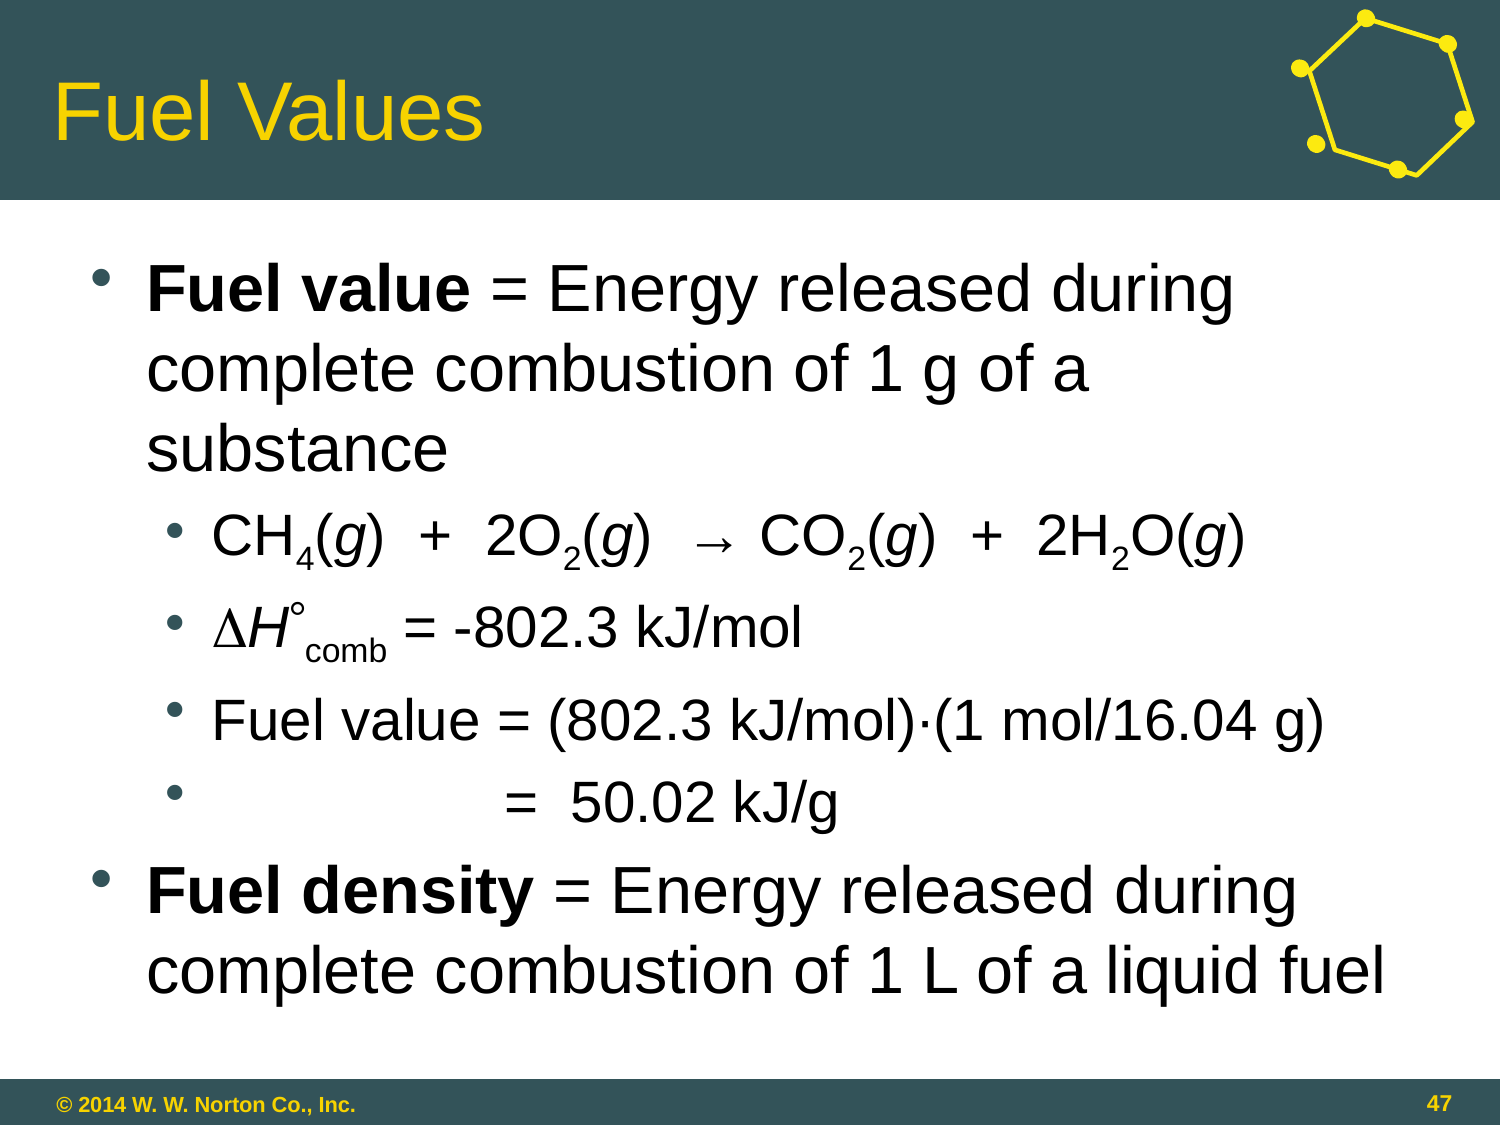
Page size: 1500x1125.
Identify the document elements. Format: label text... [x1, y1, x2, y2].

slide_number <number> [1408, 1085, 1468, 1120]
title Fuel Values [37, 19, 1118, 195]
list Fuel value = Energy released during complete combustion of 1 g of a substance CH4(g) + 2O2(g) → CO2(g) + 2H2O(g) Hcomb = -802.3 kJ/mol Fuel value = (802.3 kJ/mol)·(1 mol/16.04 g) = 50.02 kJ/g Fuel density = Energy released during complete combustion of 1 L of a liquid fuel [75, 237, 1425, 938]
